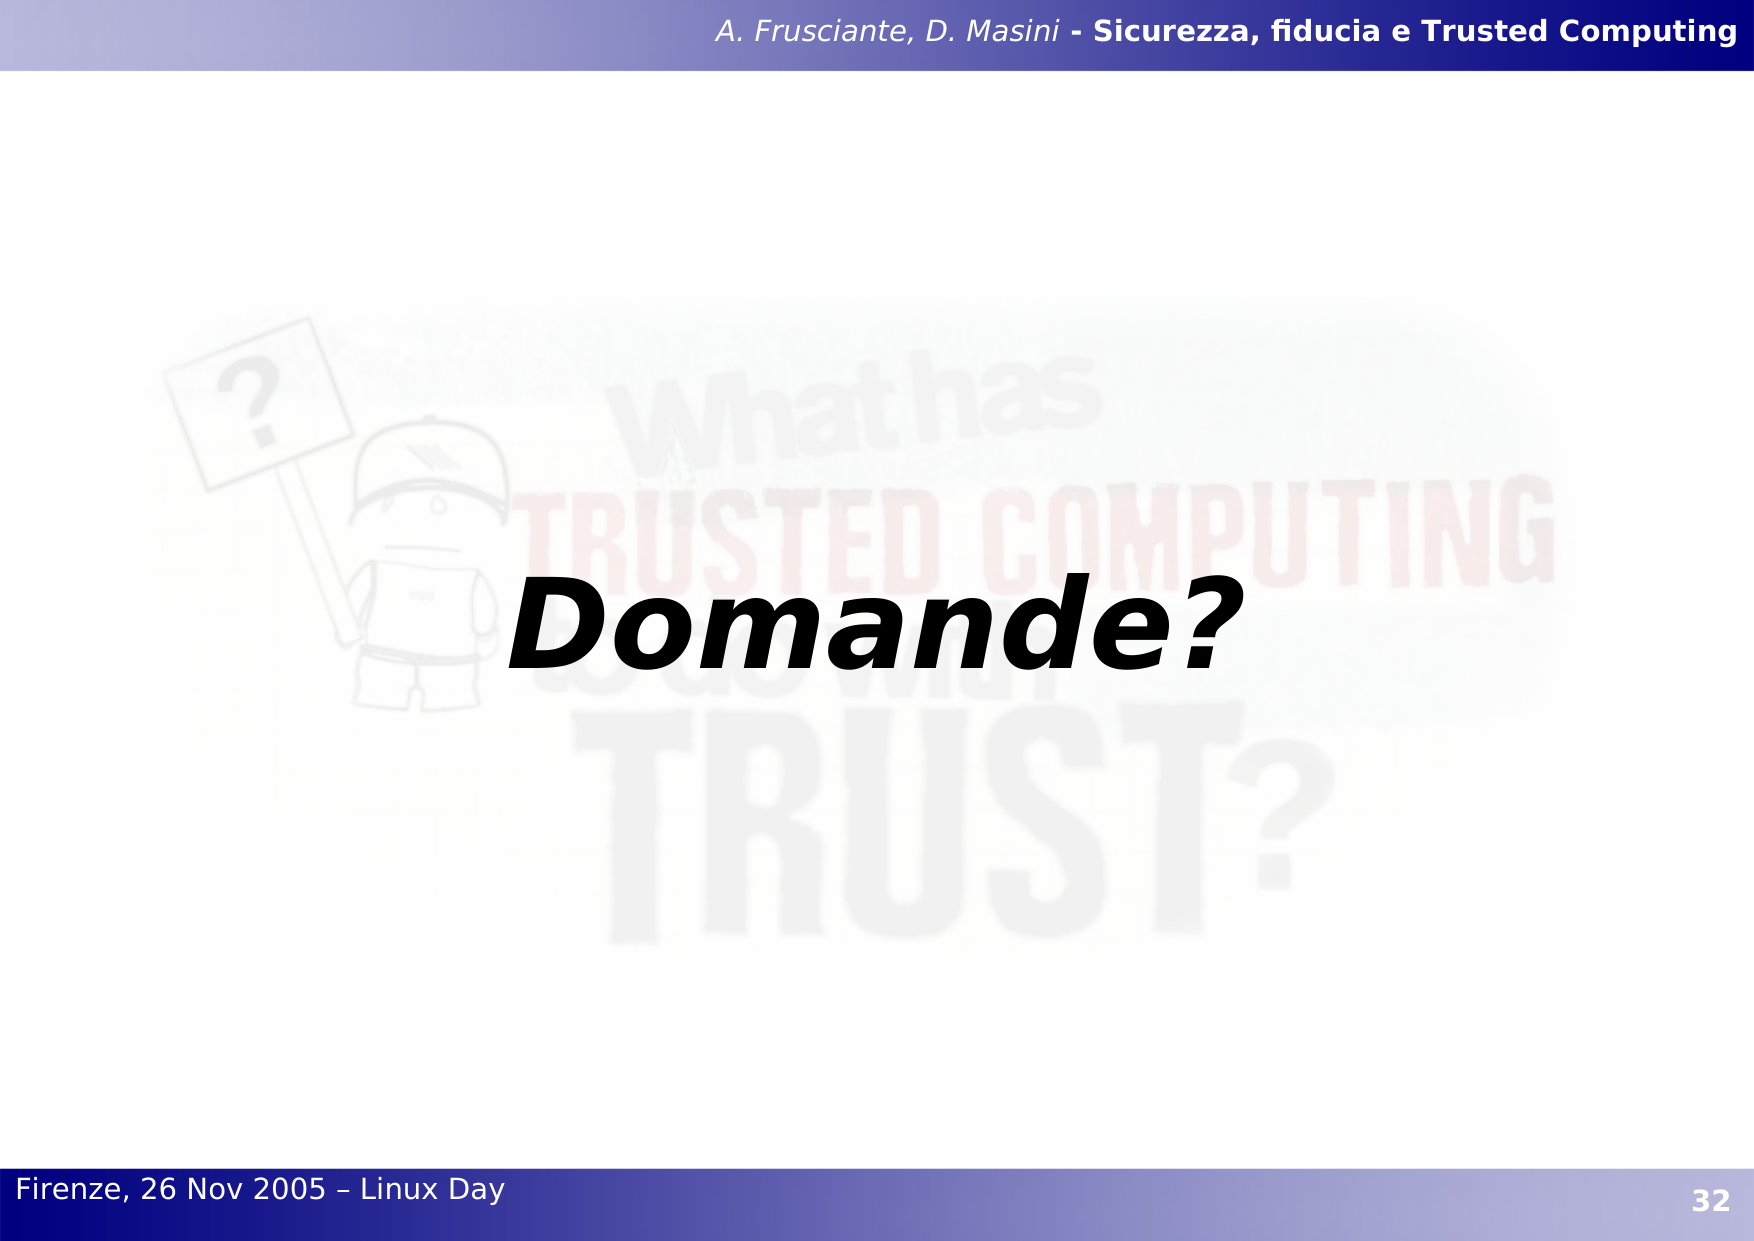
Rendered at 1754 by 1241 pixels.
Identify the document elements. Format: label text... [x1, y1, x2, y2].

text_box Domande? [87, 144, 1667, 1108]
picture [0, 0, 1754, 1241]
text_box A. Frusciante, D. Masini - Sicurezza, fiducia e Trusted Computing [602, 7, 1754, 63]
text_box <numero> [1641, 1185, 1732, 1223]
text_box Firenze, 26 Nov 2005 – Linux Day [0, 1175, 763, 1234]
